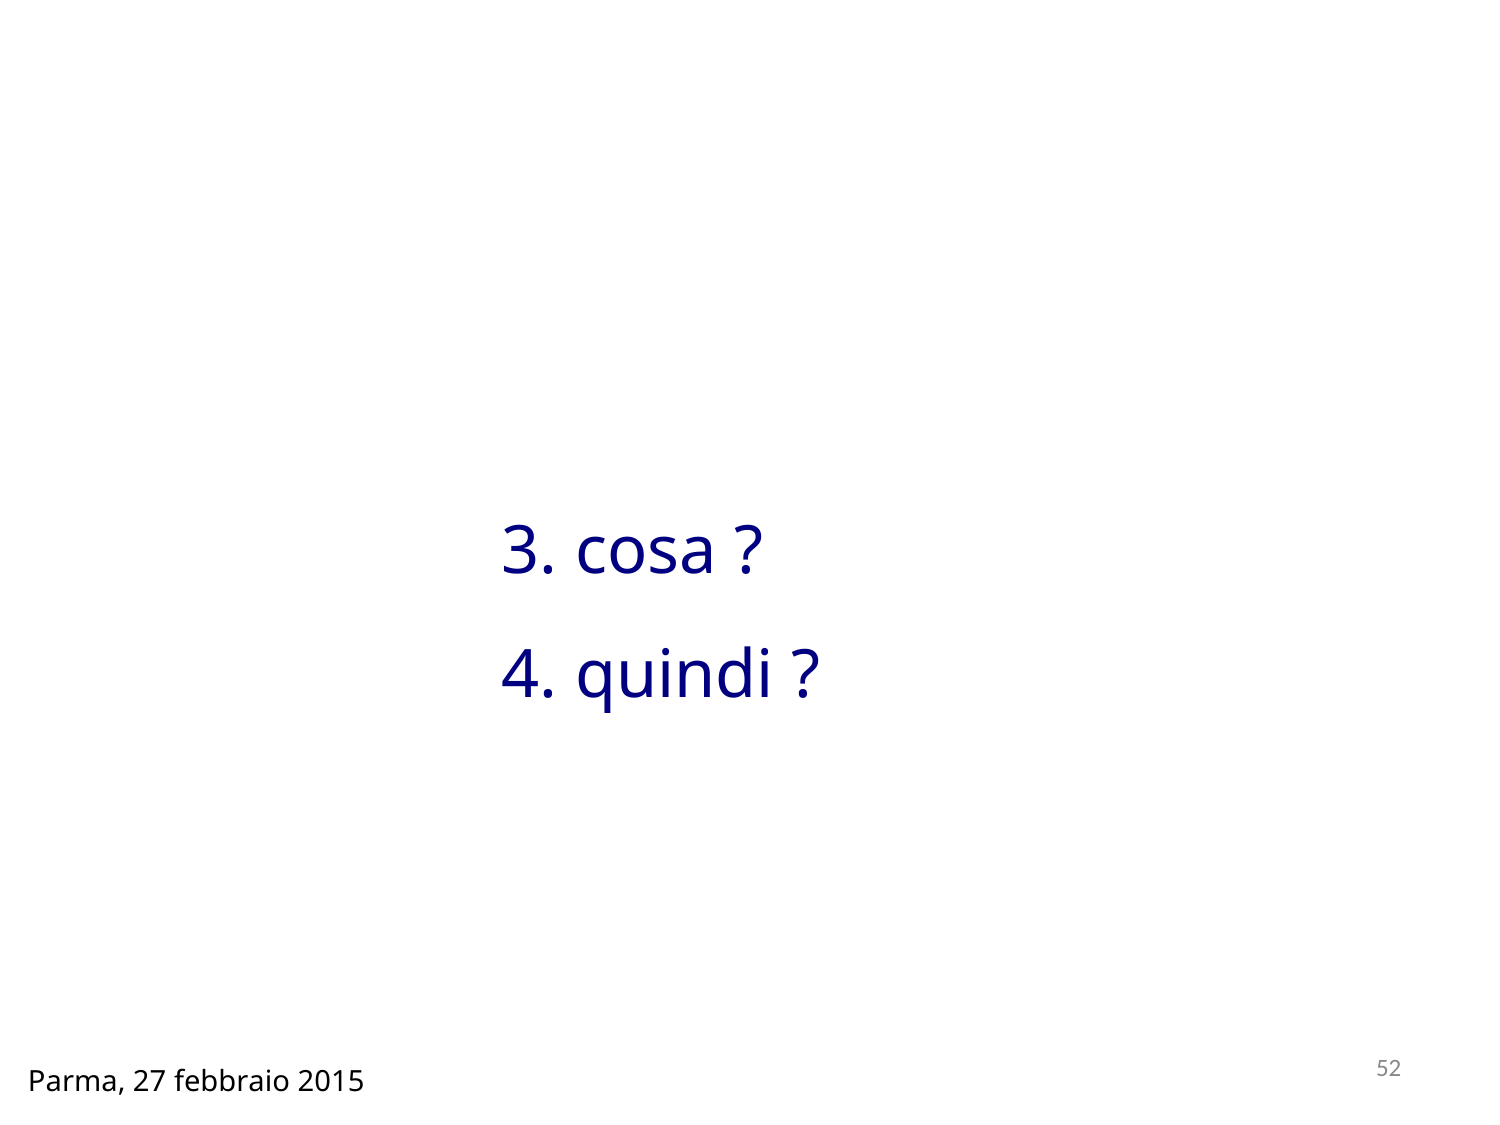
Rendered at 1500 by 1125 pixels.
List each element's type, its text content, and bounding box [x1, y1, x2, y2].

text_box <number> [1074, 1042, 1417, 1095]
text_box 3. cosa ? 4. quindi ? [501, 274, 1064, 916]
